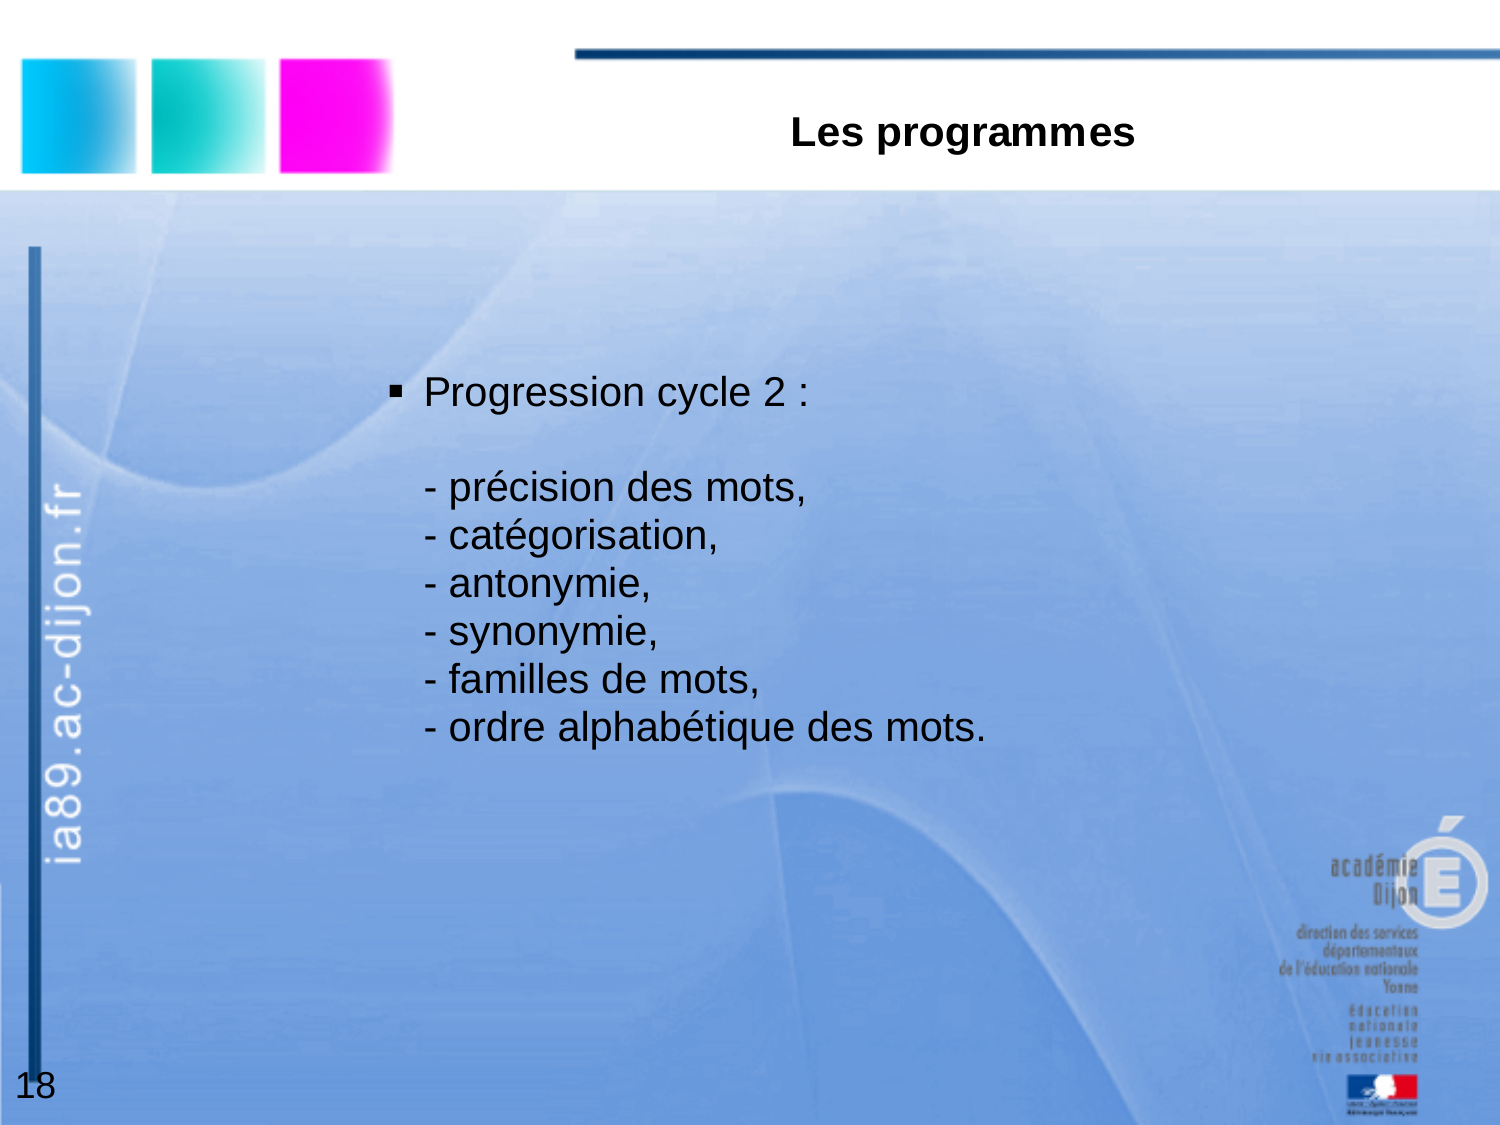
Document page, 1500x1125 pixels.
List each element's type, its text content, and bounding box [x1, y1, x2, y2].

picture [0, 0, 1500, 1125]
text_box <numéro> [0, 1054, 657, 1125]
chart [396, 59, 1500, 237]
chart [272, 366, 1274, 843]
